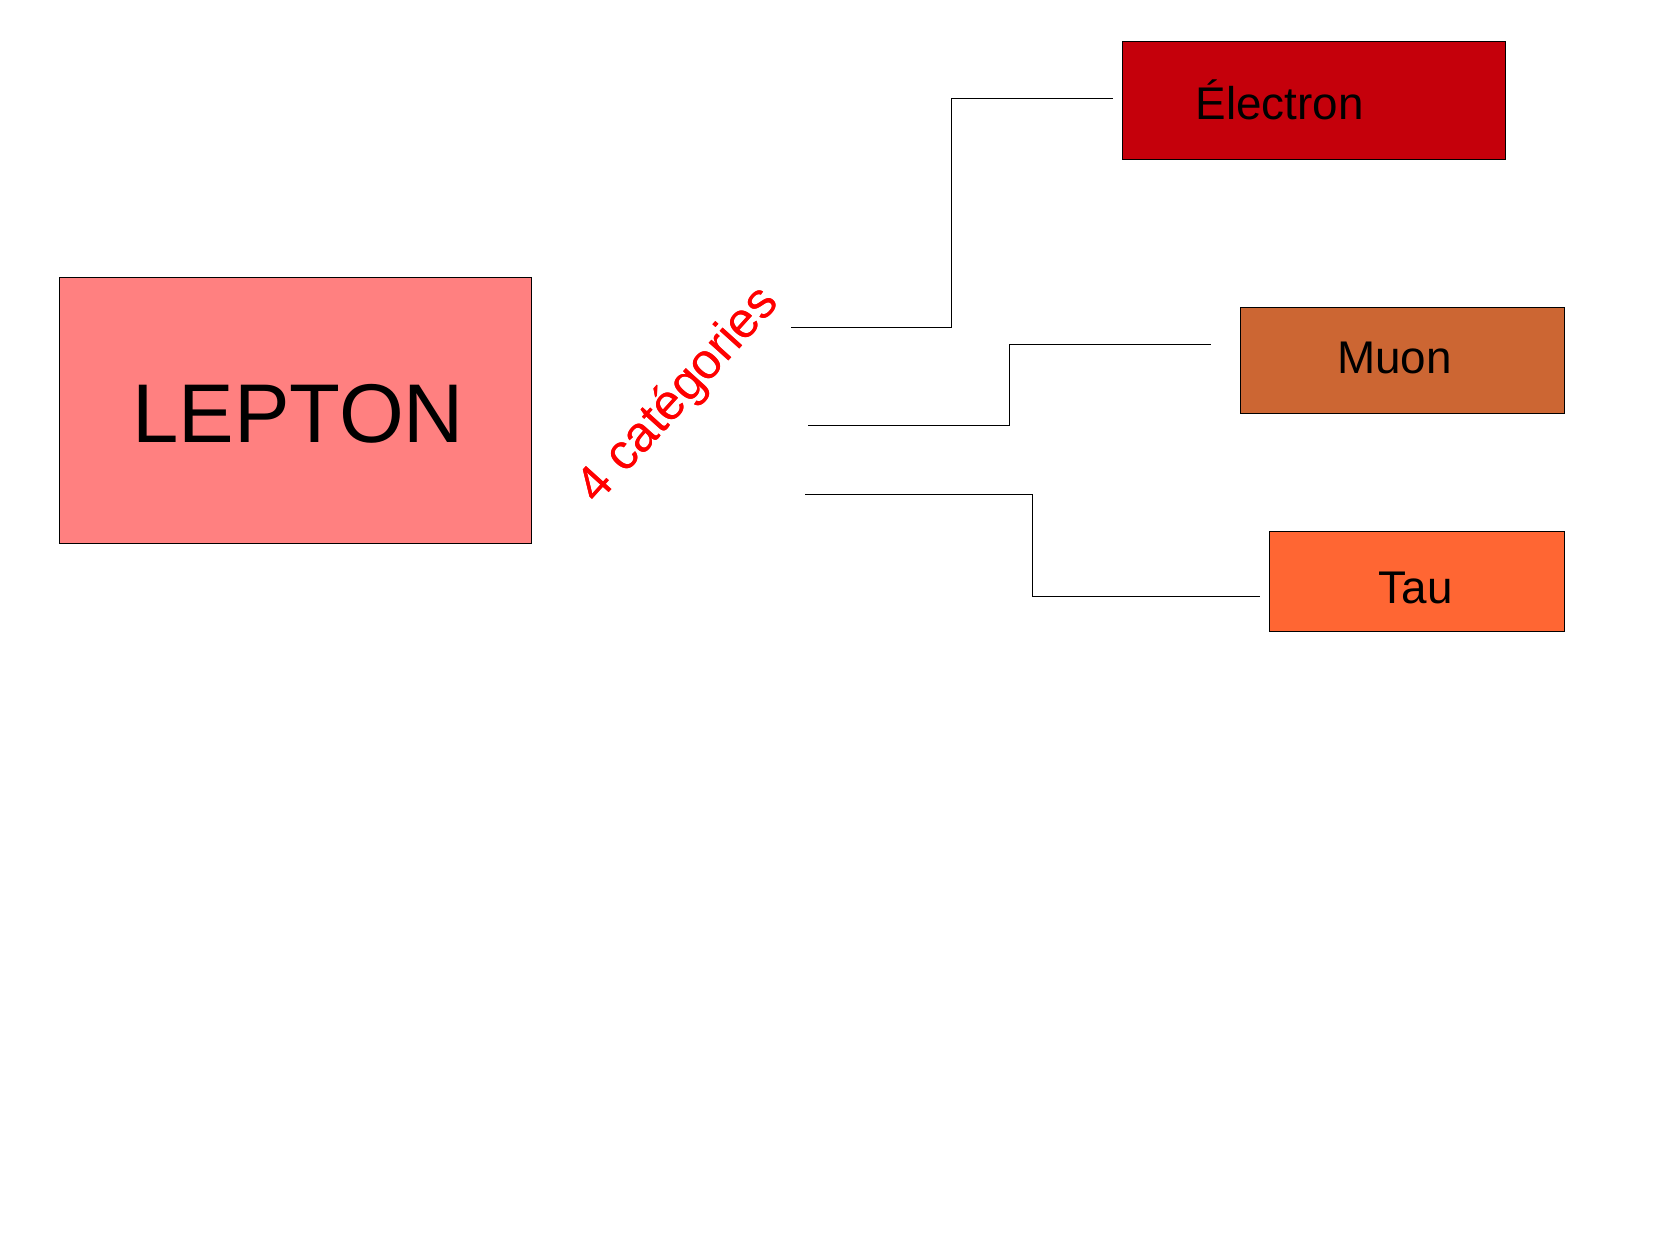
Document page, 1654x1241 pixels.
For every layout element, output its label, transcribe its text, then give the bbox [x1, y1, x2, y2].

text_box [1269, 531, 1565, 632]
text_box Tau [1364, 555, 1506, 621]
text_box 4 catégories [548, 240, 819, 529]
text_box [59, 277, 532, 544]
text_box [1240, 307, 1565, 414]
text_box Muon [1322, 324, 1560, 391]
text_box [1122, 41, 1506, 160]
text_box Électron [1181, 70, 1447, 137]
text_box LEPTON [118, 360, 562, 514]
